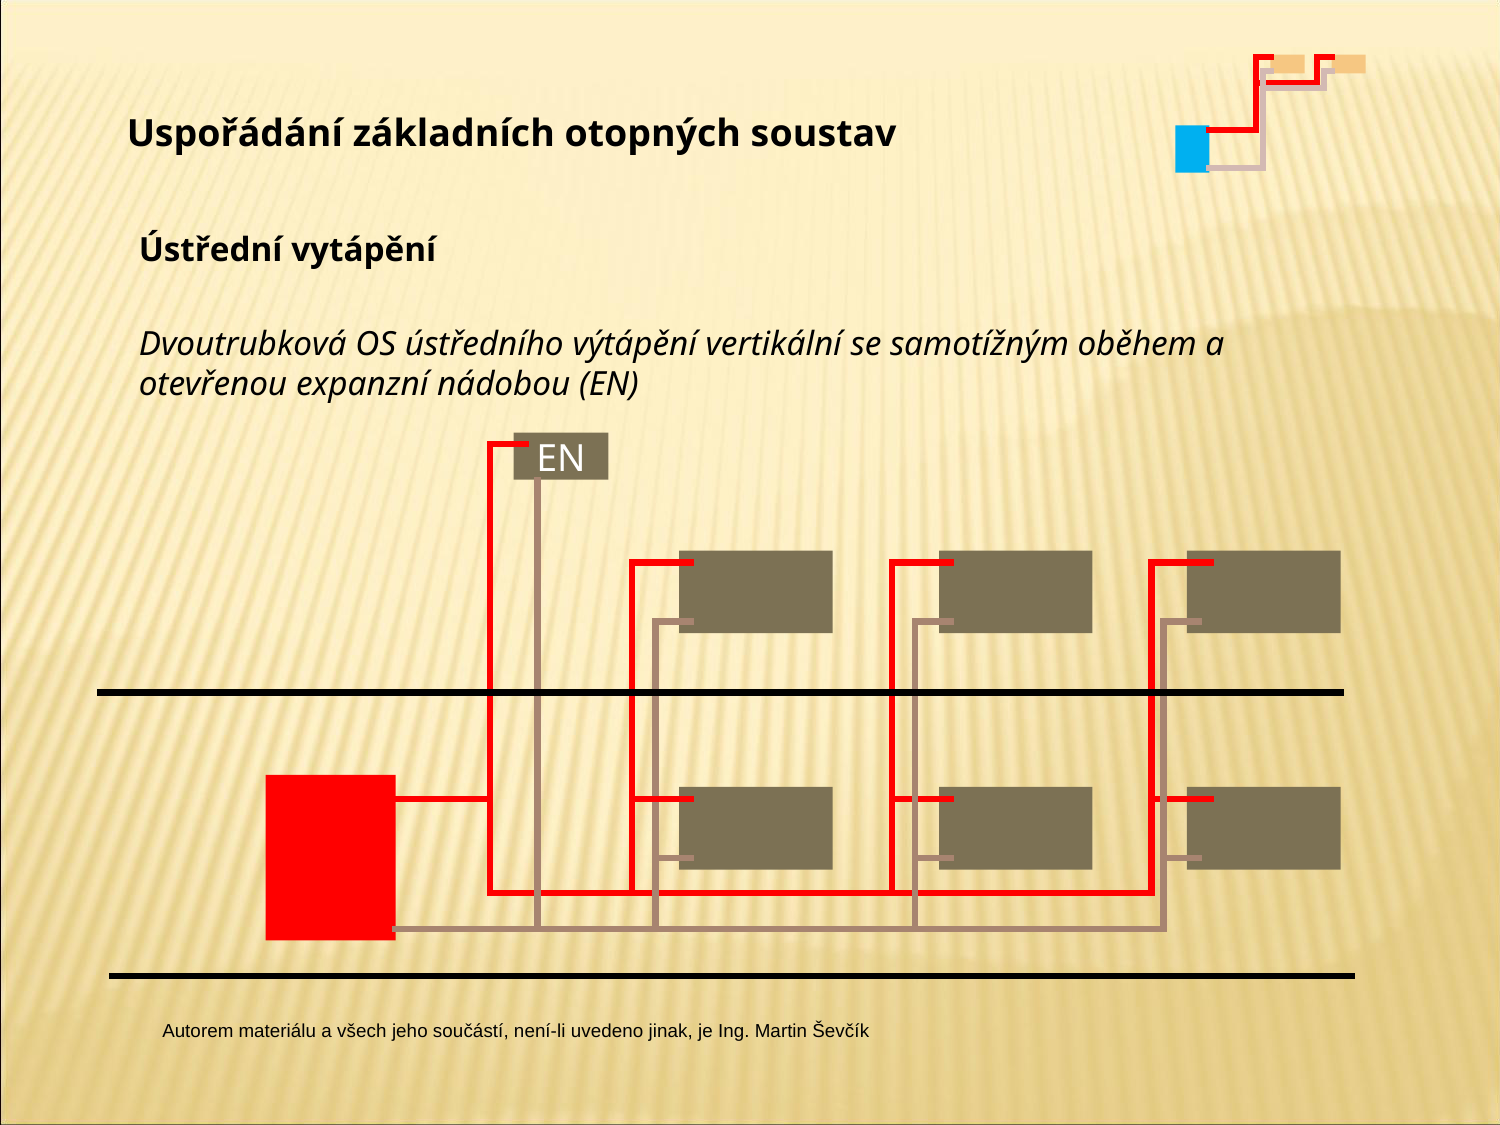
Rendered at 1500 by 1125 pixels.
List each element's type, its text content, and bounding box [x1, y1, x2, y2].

text_box [939, 550, 1093, 634]
text_box Ústřední vytápění [123, 219, 1046, 276]
text_box EN [513, 432, 609, 480]
text_box [679, 786, 833, 870]
text_box [1331, 54, 1366, 74]
text_box [939, 786, 1093, 870]
text_box [1175, 125, 1210, 173]
text_box Dvoutrubková OS ústředního výtápění vertikální se samotížným oběhem a otevřenou expanzní nádobou (EN) [123, 314, 1353, 410]
text_box [1270, 54, 1305, 74]
text_box [679, 550, 833, 634]
text_box Autorem materiálu a všech jeho součástí, není-li uvedeno jinak, je Ing. Martin Ševčík [147, 1011, 1365, 1050]
picture [0, 0, 1500, 1125]
text_box [1186, 786, 1341, 870]
text_box [265, 774, 396, 941]
text_box [1186, 550, 1341, 634]
text_box Uspořádání základních otopných soustav [112, 101, 1034, 163]
